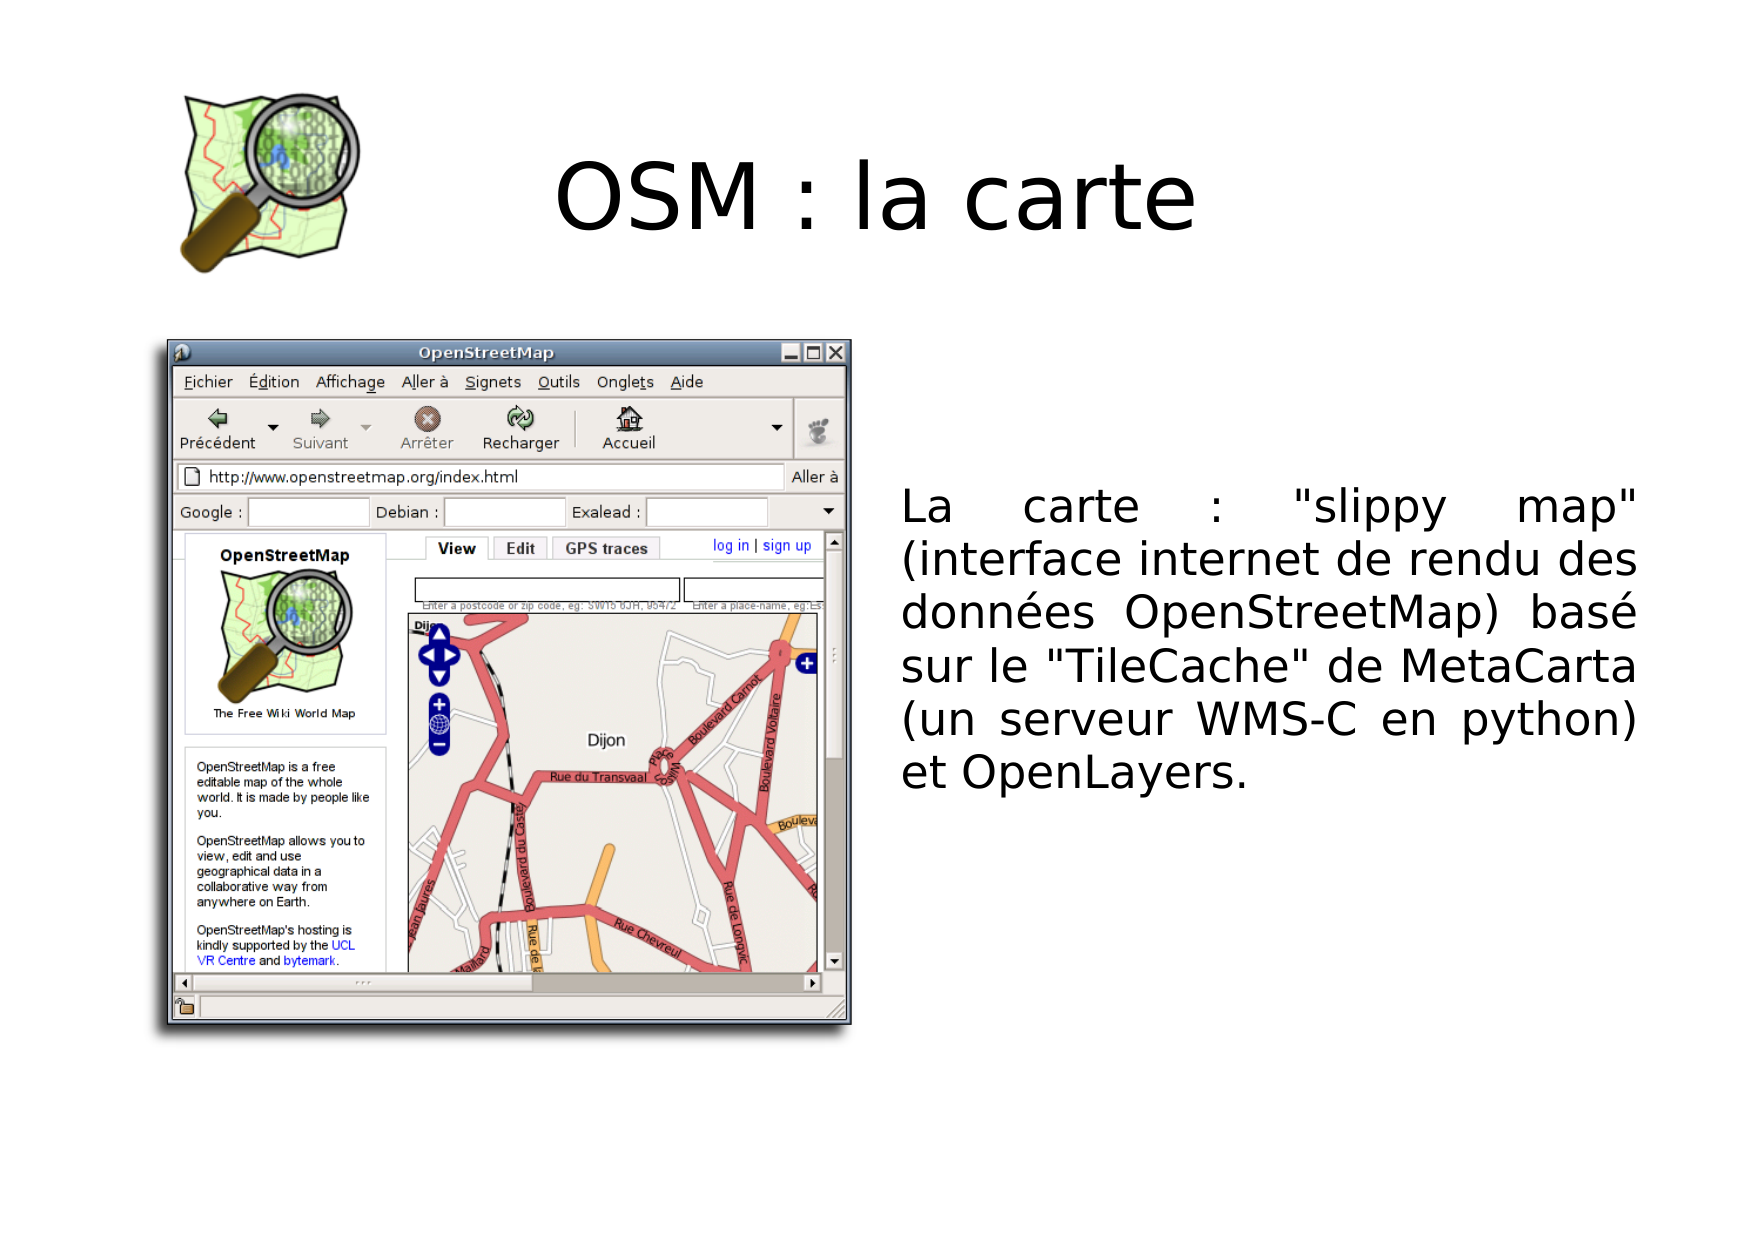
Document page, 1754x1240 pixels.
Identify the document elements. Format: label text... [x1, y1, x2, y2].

picture [177, 88, 365, 277]
picture [140, 331, 860, 1052]
text_box La carte : "slippy map" (interface internet de rendu des données OpenStreetMap) basé sur le "TileCache" de MetaCarta (un serveur WMS-C en python) et OpenLayers. [885, 472, 1654, 945]
title OSM : la carte [140, 103, 1614, 291]
